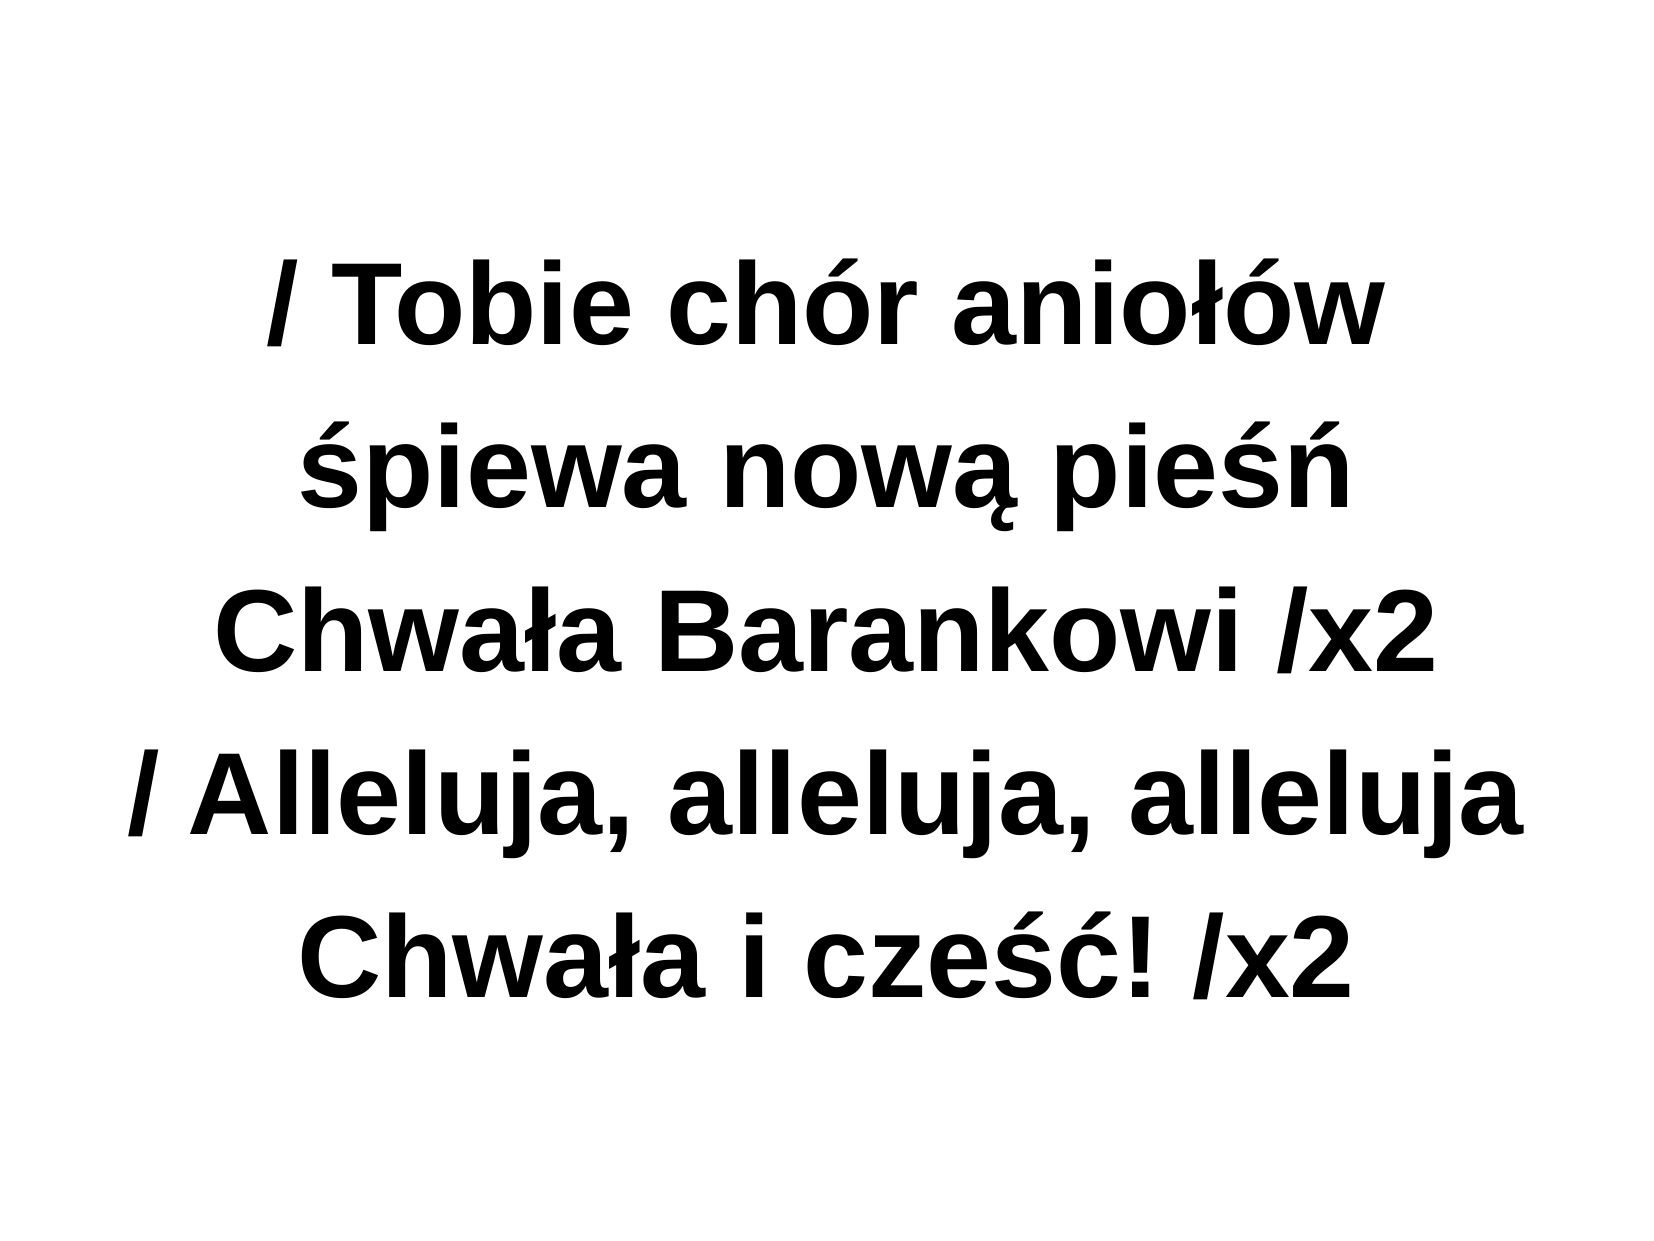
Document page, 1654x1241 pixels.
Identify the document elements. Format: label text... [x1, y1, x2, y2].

subtitle / Tobie chór aniołów śpiewa nową pieśń Chwała Barankowi /x2 / Alleluja, alleluja, alleluja Chwała i cześć! /x2 [0, 0, 1654, 1229]
